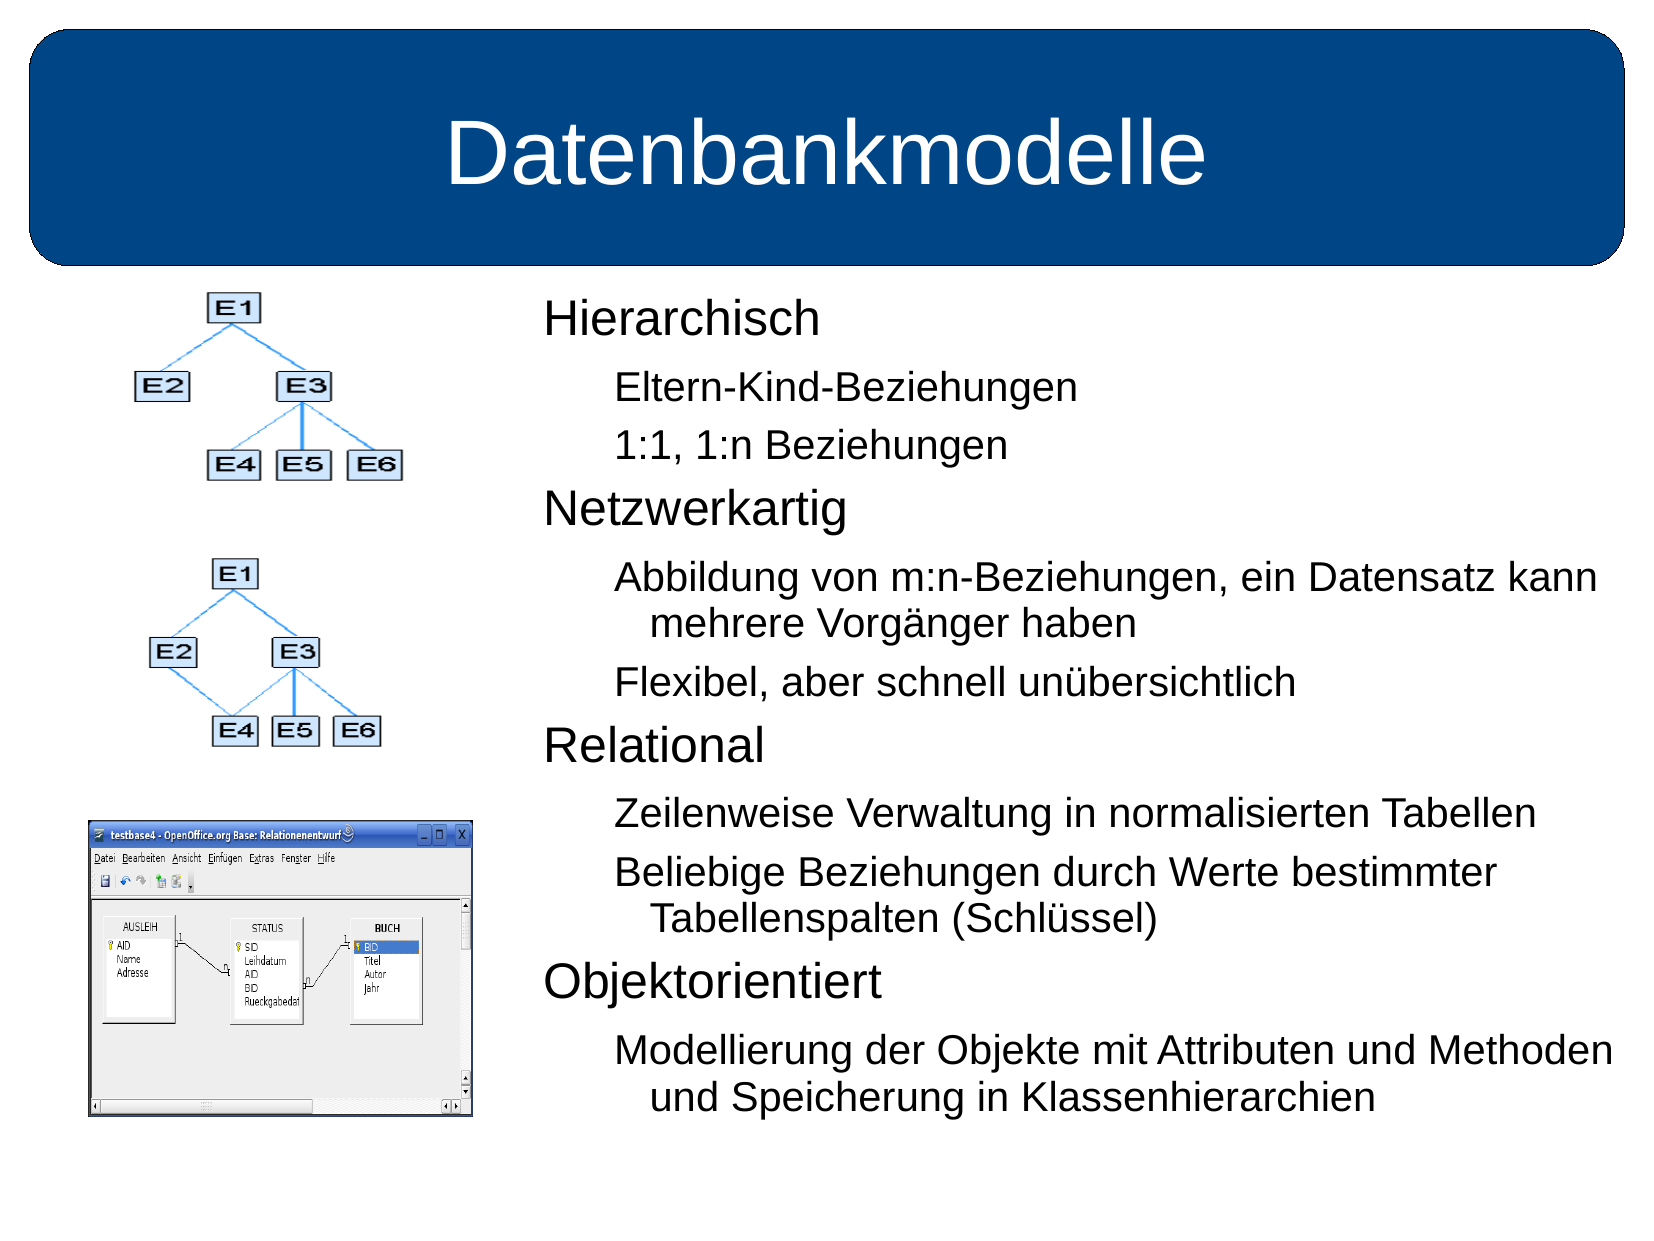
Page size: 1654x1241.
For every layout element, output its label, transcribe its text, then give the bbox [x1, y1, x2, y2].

picture [135, 549, 396, 756]
picture [118, 283, 420, 490]
title Datenbankmodelle [82, 49, 1571, 257]
picture [88, 820, 473, 1117]
list Hierarchisch Eltern-Kind-Beziehungen 1:1, 1:n Beziehungen Netzwerkartig Abbildung von m:n-Beziehungen, ein Datensatz kann mehrere Vorgänger haben Flexibel, aber schnell unübersichtlich Relational Zeilenweise Verwaltung in normalisierten Tabellen Beliebige Beziehungen durch Werte bestimmter Tabellenspalten (Schlüssel) Objektorientiert Modellierung der Objekte mit Attributen und Methoden und Speicherung in Klassenhierarchien [366, 290, 1642, 1123]
